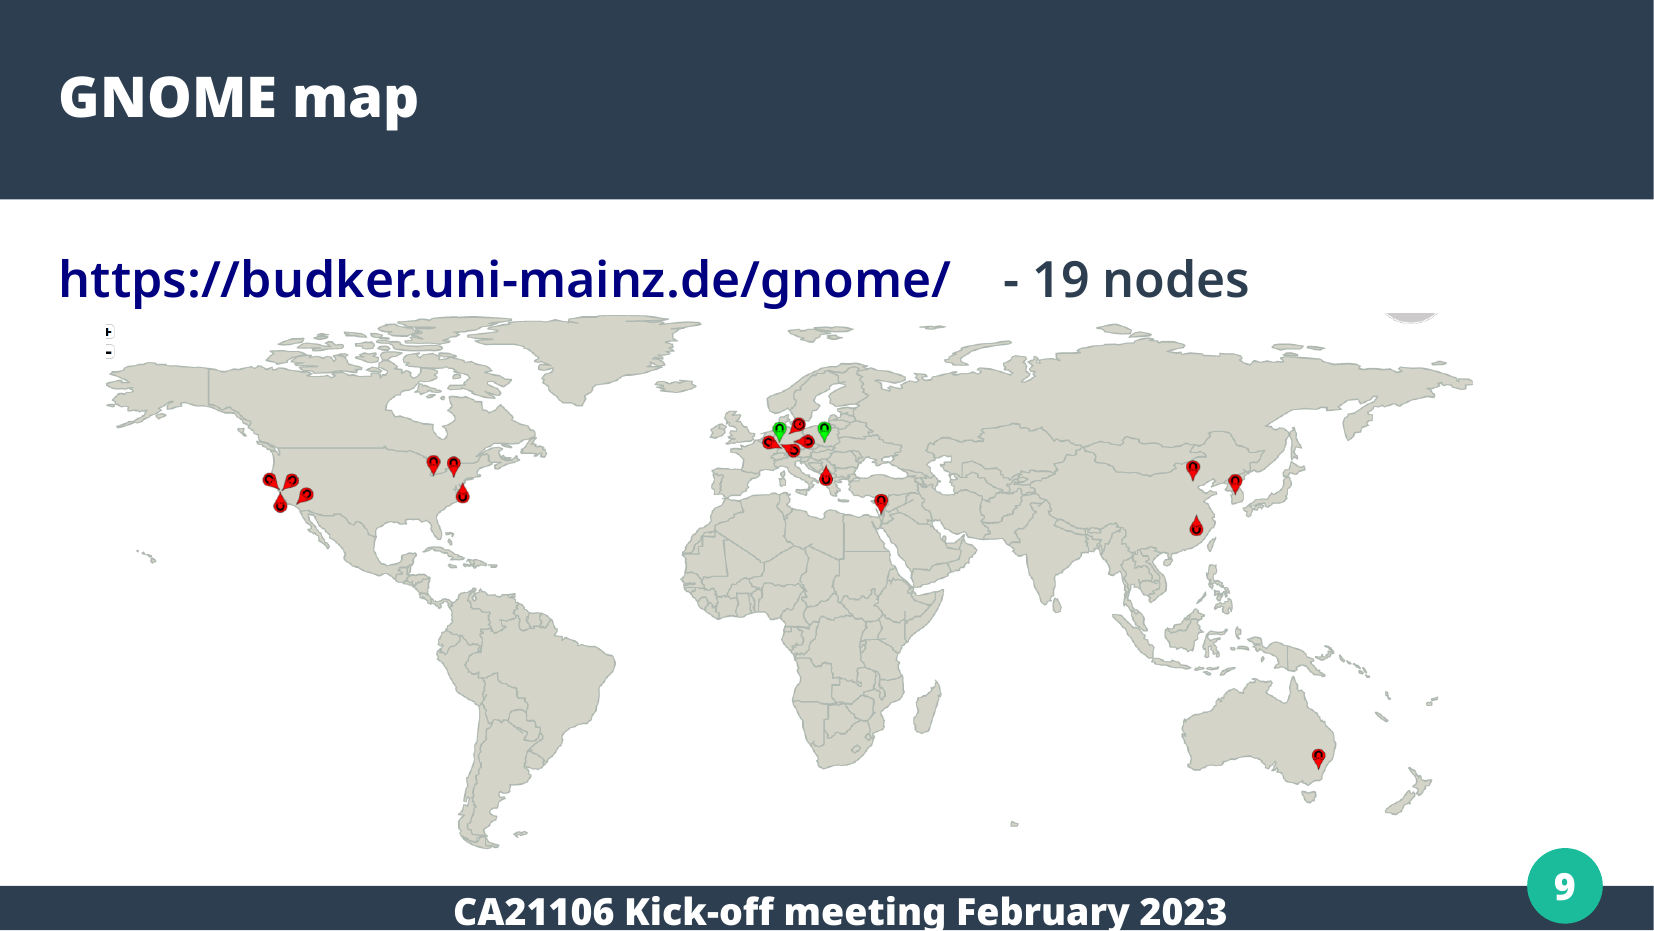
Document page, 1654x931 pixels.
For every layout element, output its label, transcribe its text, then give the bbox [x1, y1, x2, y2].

picture [106, 313, 1473, 862]
list https://budker.uni-mainz.de/gnome/ - 19 nodes [59, 243, 1595, 864]
title GNOME map [59, 37, 1595, 155]
